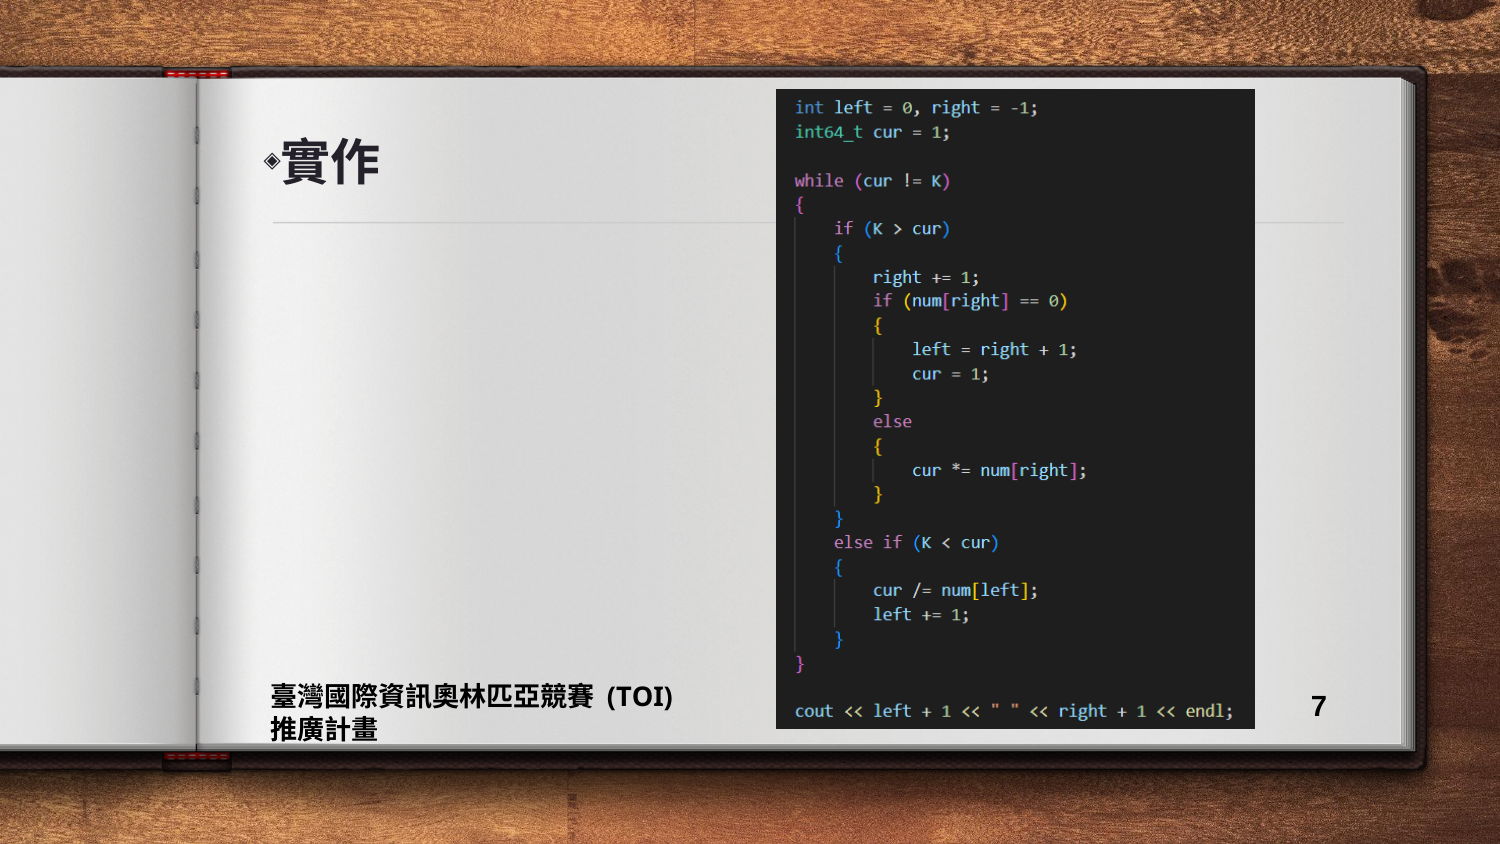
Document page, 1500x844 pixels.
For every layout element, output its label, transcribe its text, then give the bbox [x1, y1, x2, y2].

picture [776, 89, 1255, 729]
text_box 實作 [248, 115, 776, 205]
text_box 7 [1295, 672, 1386, 737]
